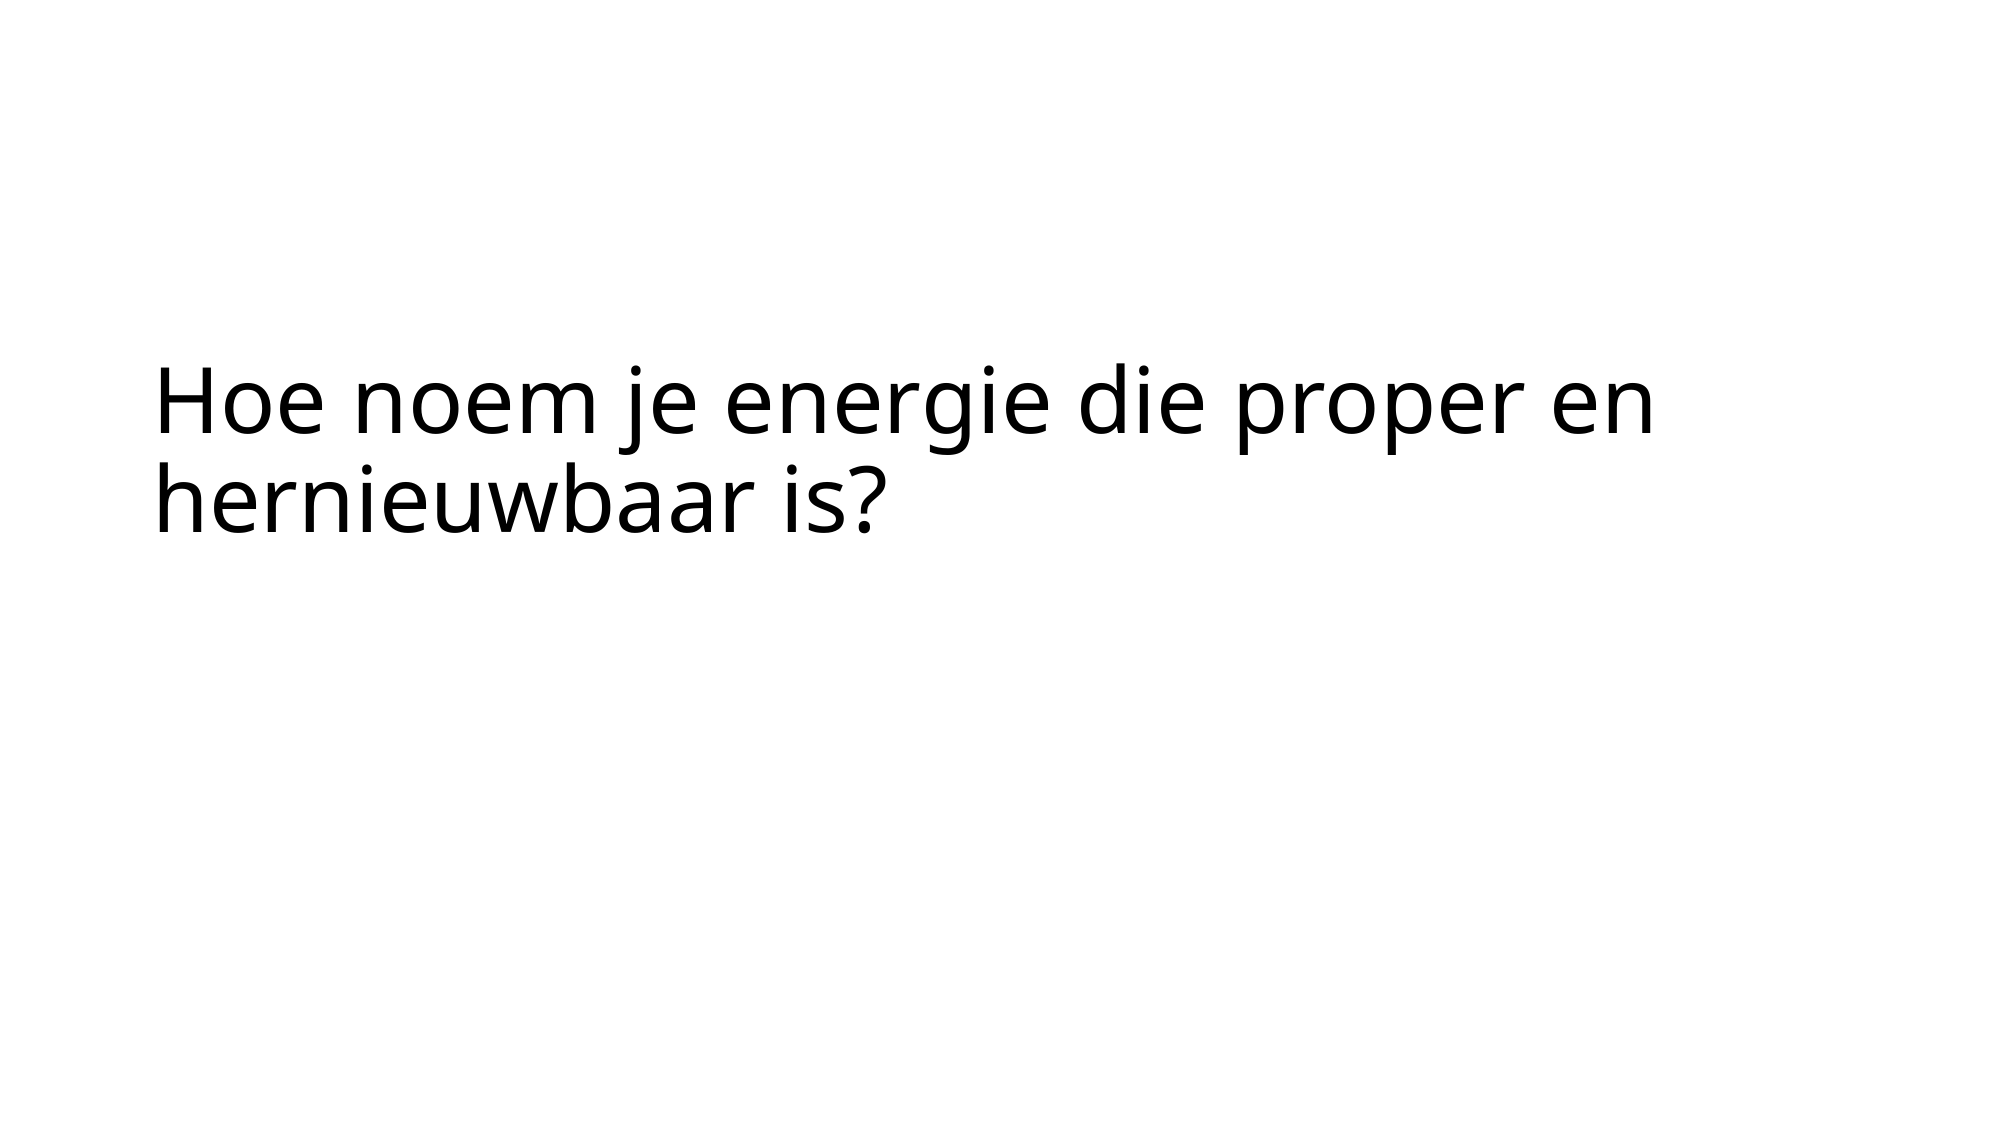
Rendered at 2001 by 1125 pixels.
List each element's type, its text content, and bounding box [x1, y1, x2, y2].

title Hoe noem je energie die proper en hernieuwbaar is? [137, 345, 1863, 563]
